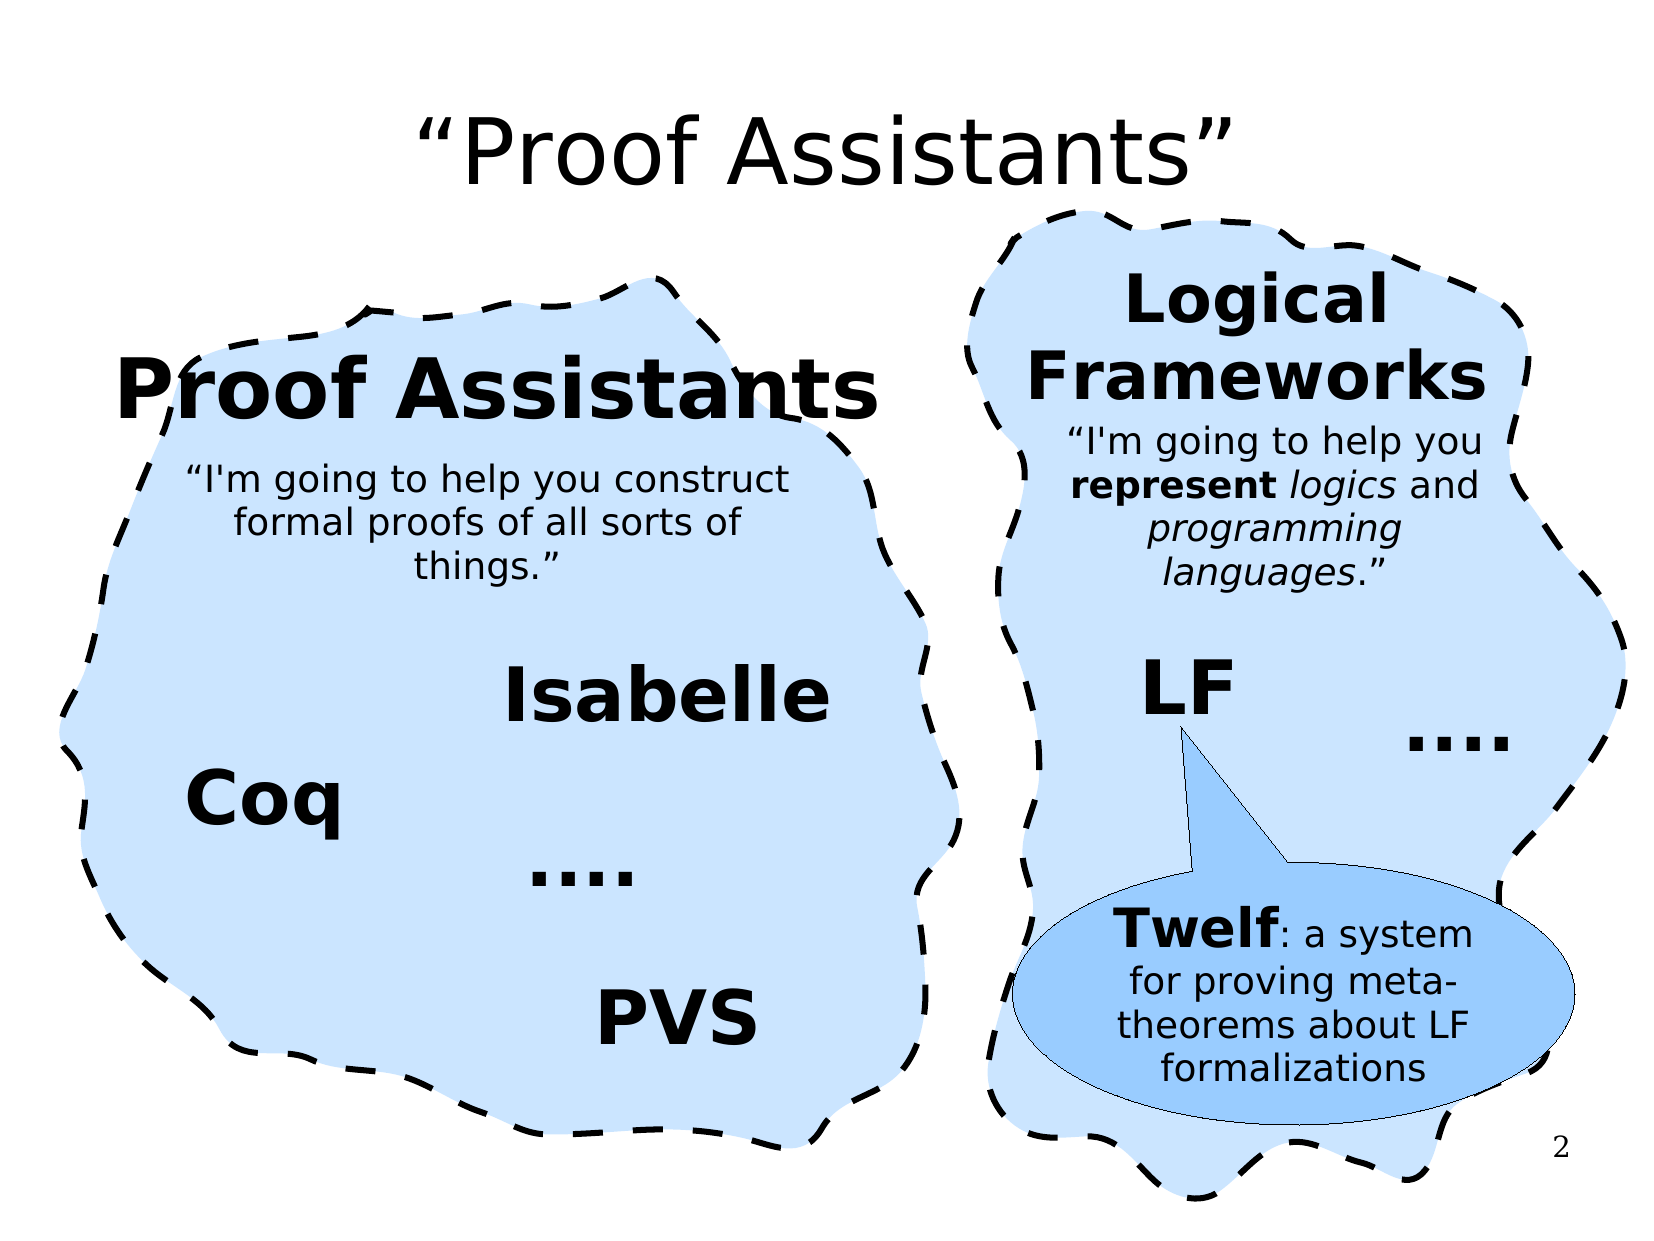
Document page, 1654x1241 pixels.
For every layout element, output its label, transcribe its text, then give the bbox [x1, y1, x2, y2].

text_box Logical Frameworks [919, 252, 1595, 424]
text_box Isabelle [487, 644, 863, 747]
text_box .... [1387, 675, 1576, 778]
text_box PVS [580, 968, 841, 1071]
text_box [1007, 210, 1381, 252]
text_box Proof Assistants [98, 333, 924, 446]
text_box “I'm going to help you represent logics and programming languages.” [1050, 412, 1501, 602]
text_box Coq [169, 747, 470, 851]
text_box [324, 277, 711, 333]
text_box [987, 424, 1626, 1199]
text_box .... [511, 809, 887, 912]
text_box LF [1125, 637, 1276, 740]
text_box “I'm going to help you construct formal proofs of all sorts of things.” [150, 450, 826, 596]
text_box [59, 446, 960, 1149]
text_box [1508, 1051, 1548, 1080]
text_box Twelf: a system for proving meta-theorems about LF formalizations [1012, 726, 1576, 1126]
title “Proof Assistants” [82, 56, 1571, 250]
